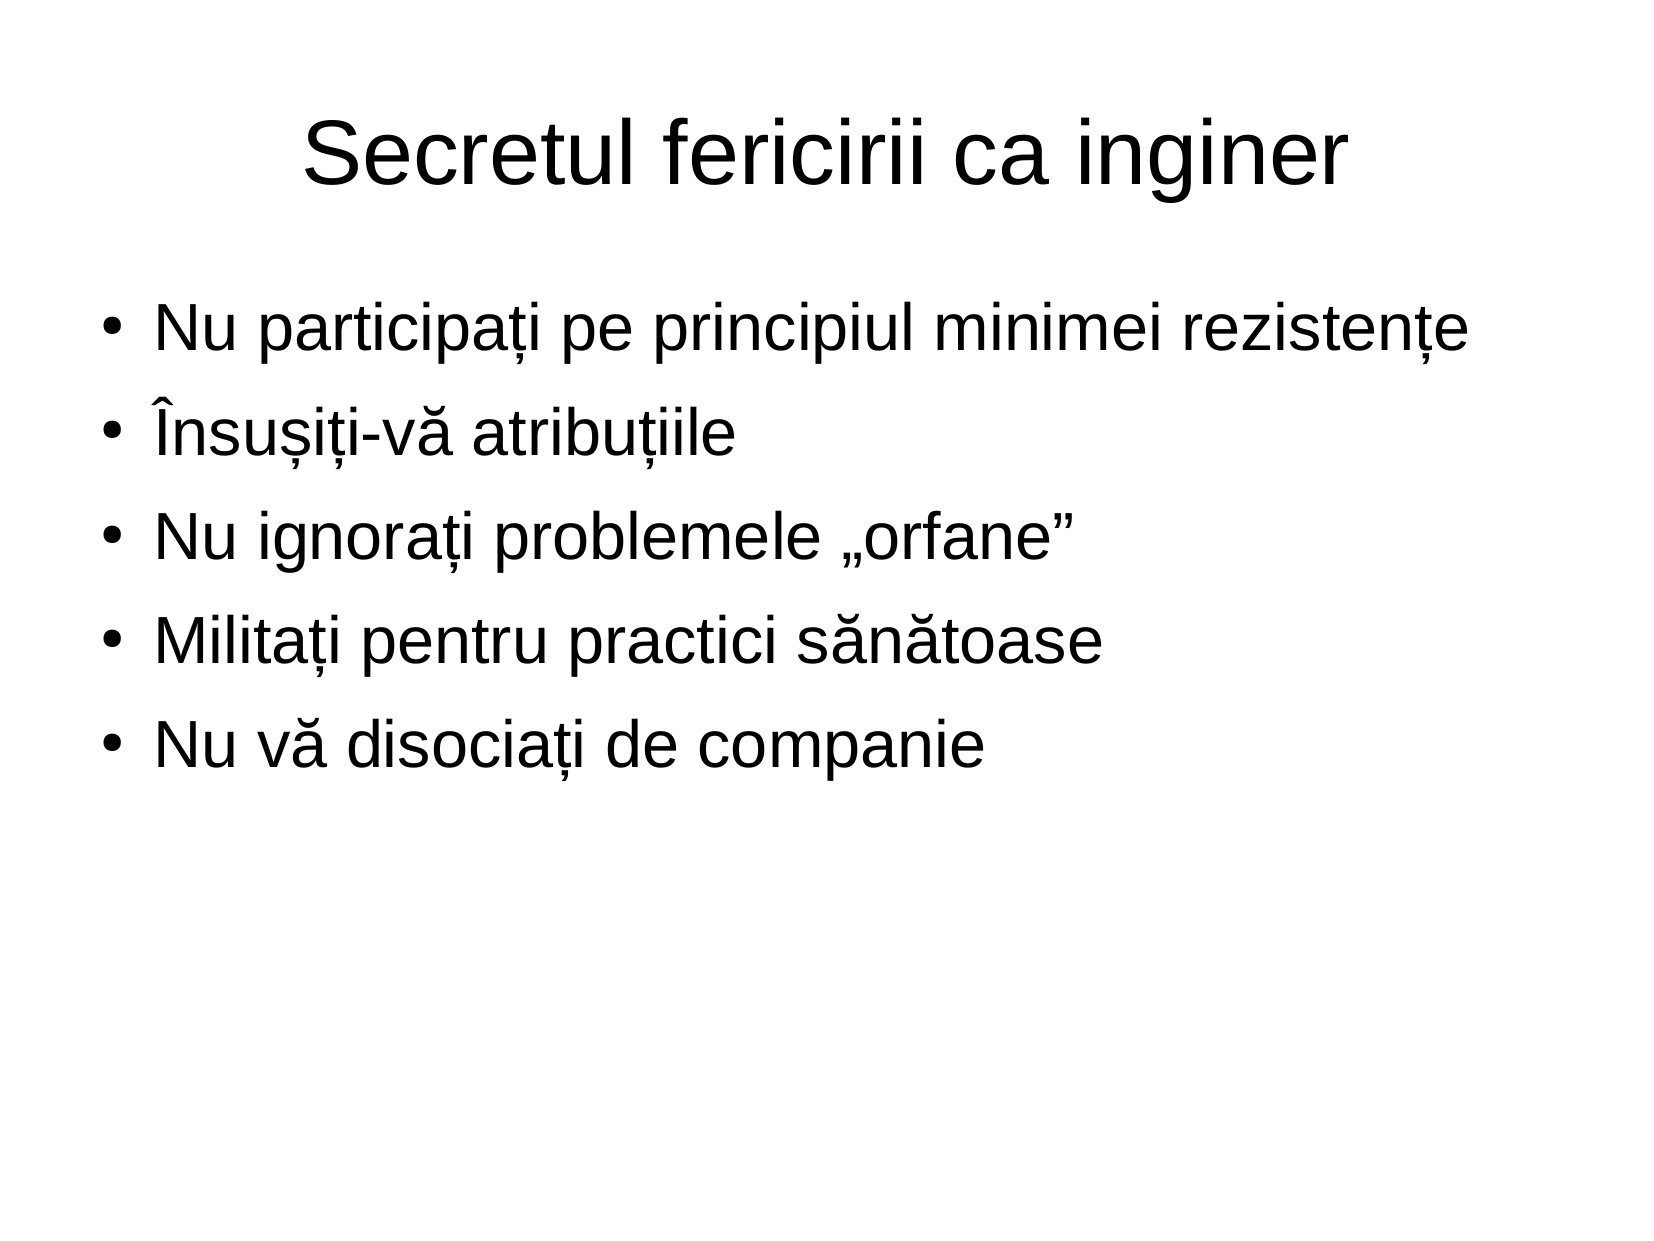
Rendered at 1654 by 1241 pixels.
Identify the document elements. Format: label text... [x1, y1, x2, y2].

title Secretul fericirii ca inginer [82, 56, 1571, 250]
list Nu participați pe principiul minimei rezistențe Însușiți-vă atribuțiile Nu ignorați problemele „orfane” Militați pentru practici sănătoase Nu vă disociați de companie [82, 290, 1571, 1109]
